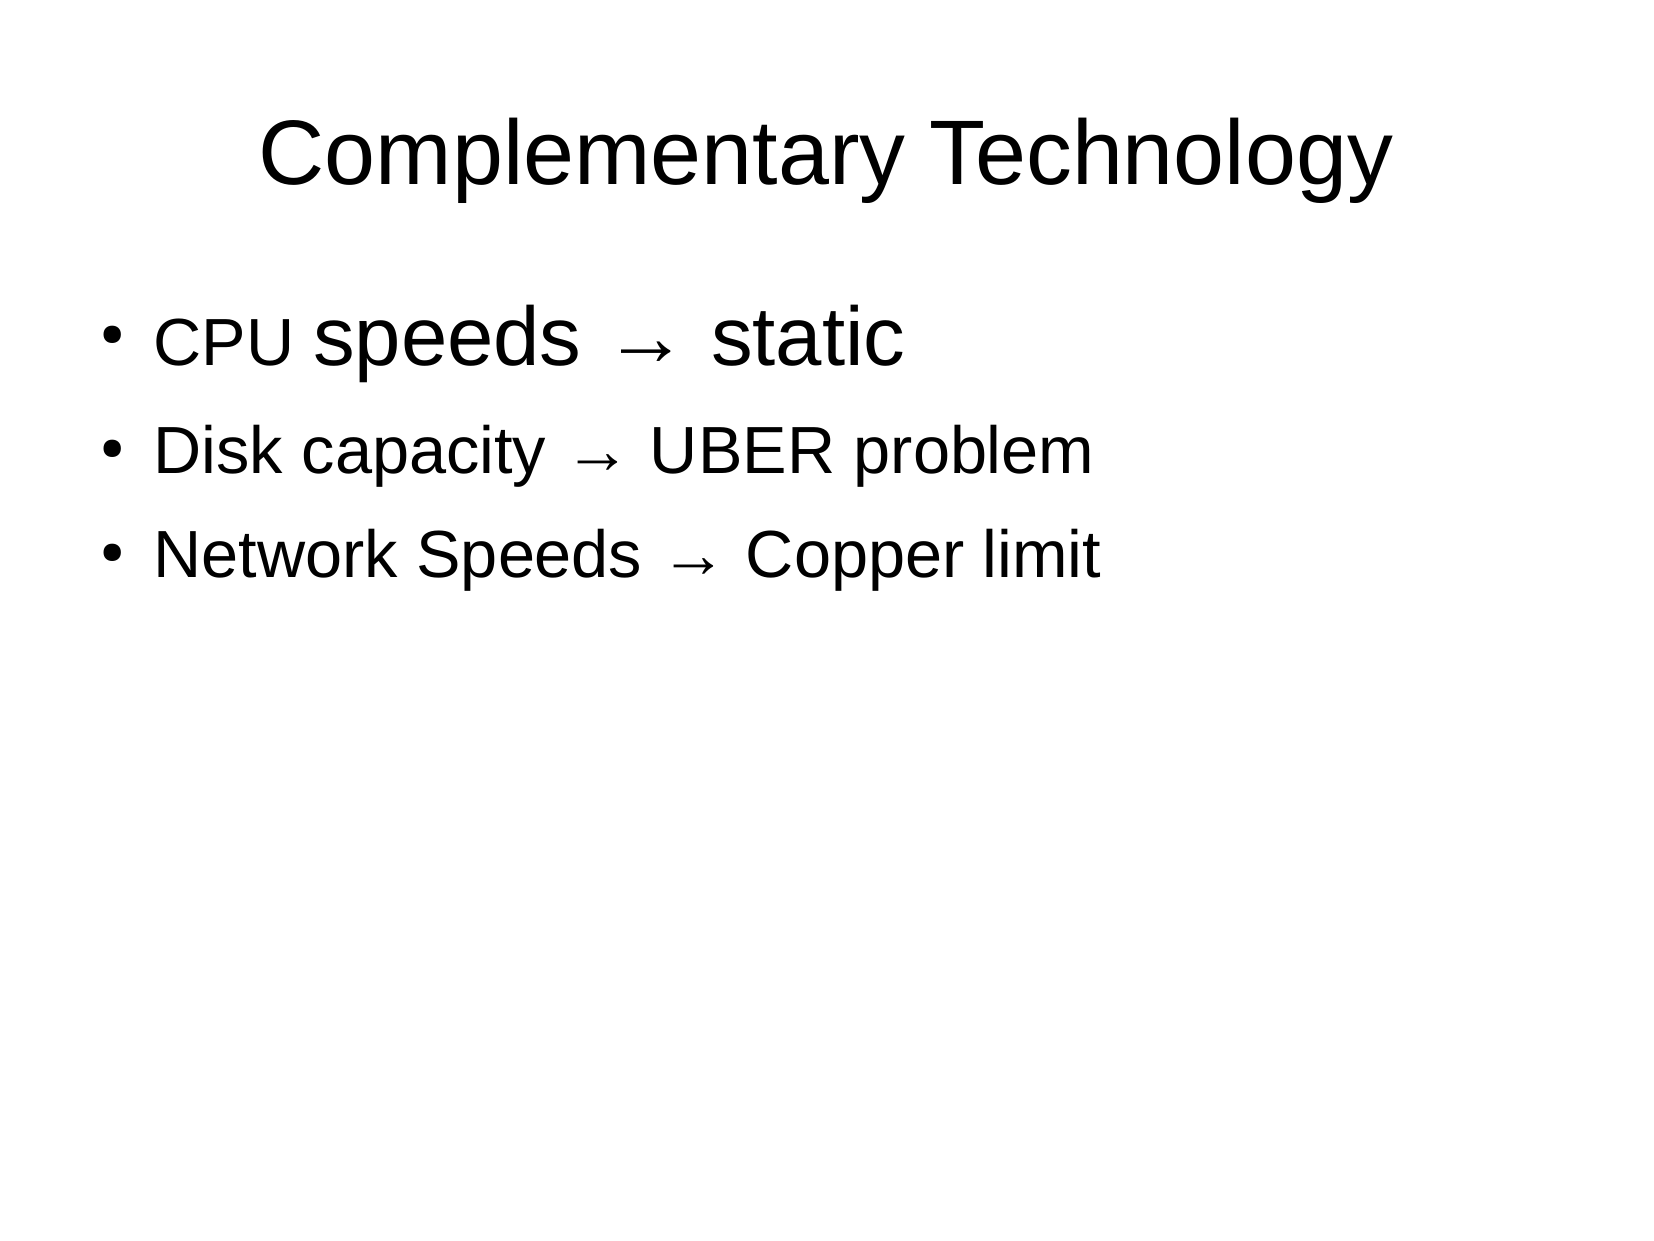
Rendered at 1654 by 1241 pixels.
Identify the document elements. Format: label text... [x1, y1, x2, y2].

list CPU speeds → static Disk capacity → UBER problem Network Speeds → Copper limit [82, 290, 1571, 1094]
title Complementary Technology [82, 56, 1571, 250]
